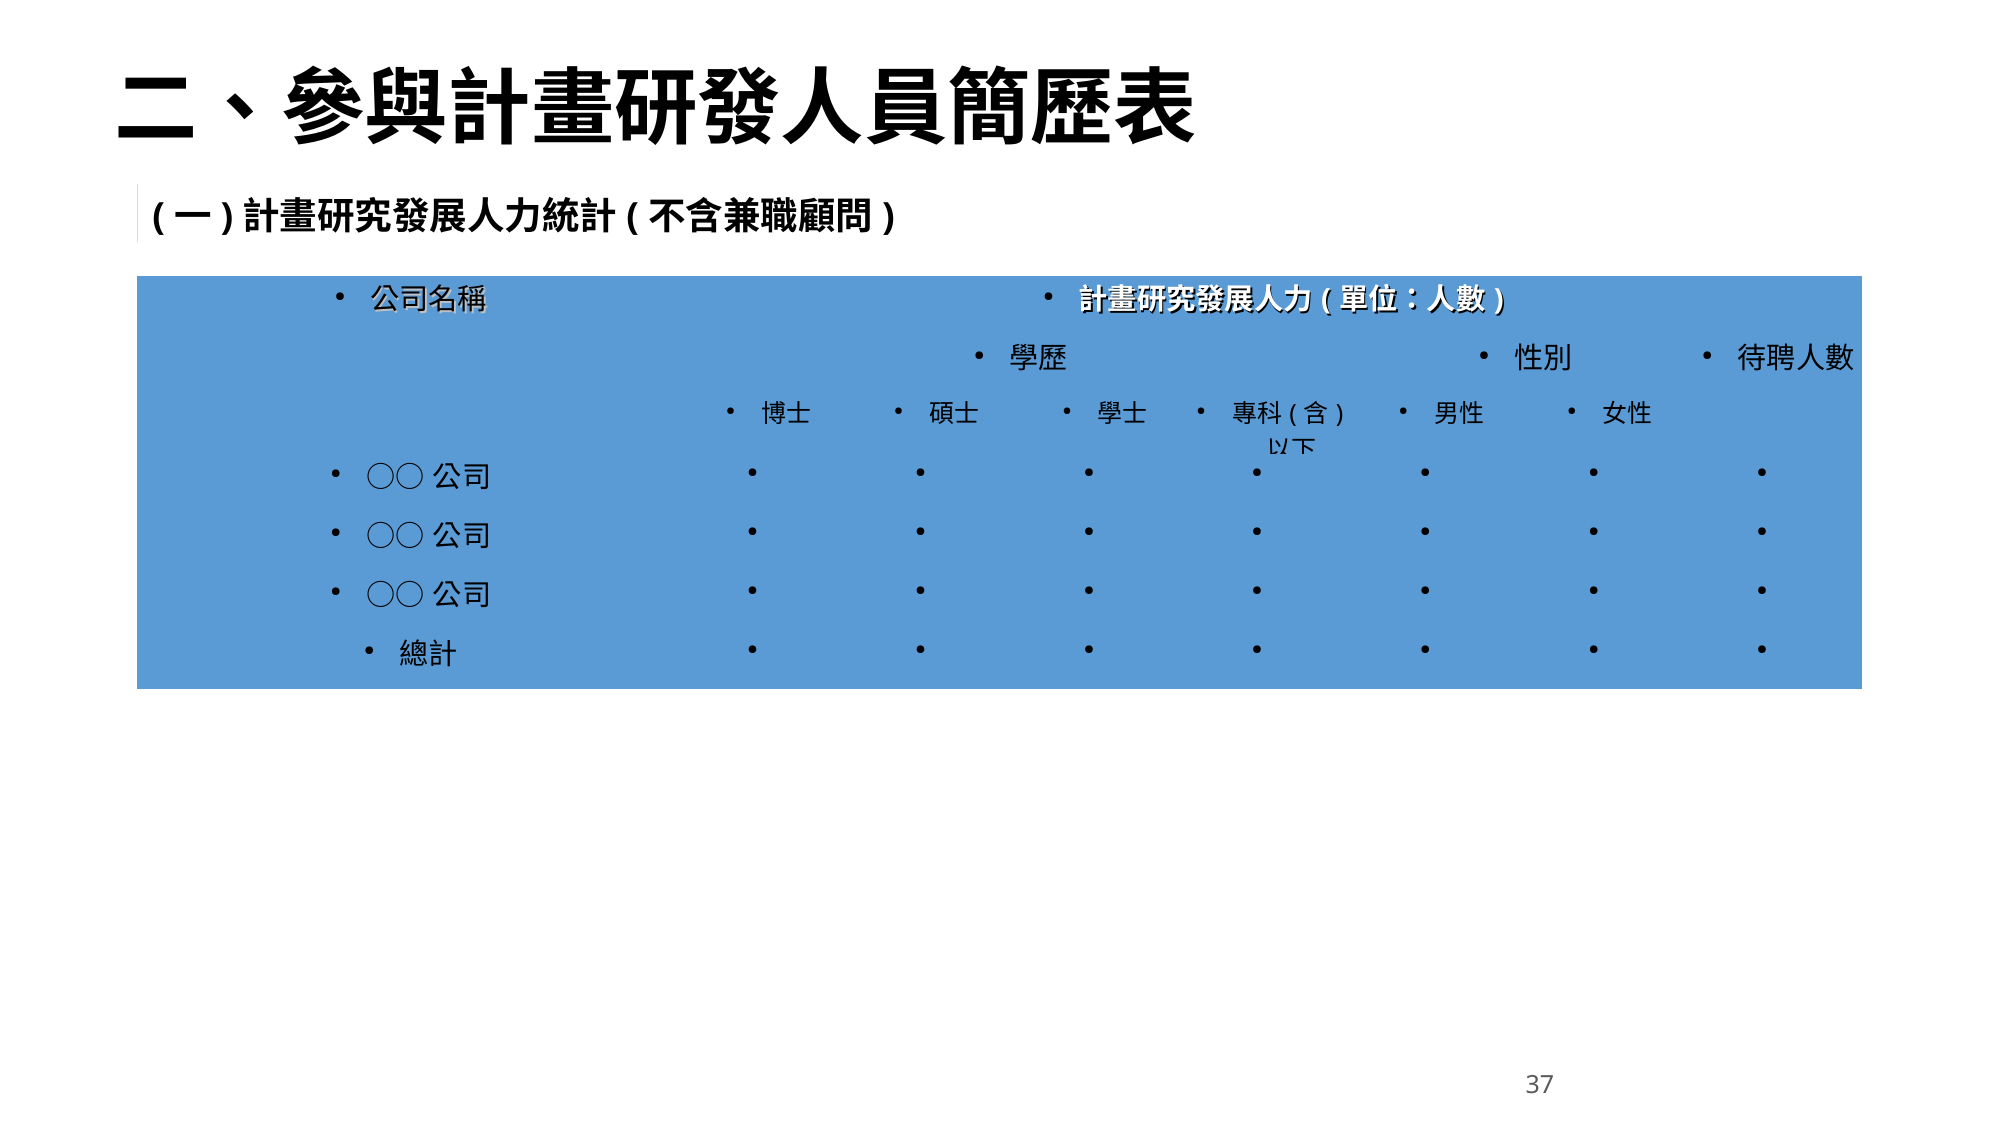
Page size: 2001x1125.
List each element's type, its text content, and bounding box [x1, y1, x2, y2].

table_cell 男性 [1358, 394, 1526, 454]
table_cell 學歷 [685, 335, 1358, 394]
table_cell 女性 [1526, 394, 1694, 454]
table_cell 學士 [1021, 394, 1189, 454]
table_cell 性別 [1358, 335, 1694, 394]
table_cell [1526, 513, 1694, 572]
table_header 公司名稱 [137, 276, 685, 454]
table_cell [853, 513, 1021, 572]
table_cell 待聘人數 [1694, 335, 1862, 454]
table_cell [685, 631, 853, 689]
table_cell [685, 572, 853, 631]
table_cell [1021, 454, 1189, 513]
table_cell 總計 [137, 631, 685, 689]
table_cell [685, 513, 853, 572]
table_cell [685, 454, 853, 513]
table_cell 碩士 [853, 394, 1021, 454]
table_cell [1694, 454, 1862, 513]
table_cell [1694, 513, 1862, 572]
table_cell ○○公司 [137, 572, 685, 631]
table_cell 博士 [685, 394, 853, 454]
table_cell [1358, 513, 1526, 572]
table_cell [853, 572, 1021, 631]
table_cell [853, 631, 1021, 689]
table_cell [1358, 454, 1526, 513]
table_cell ○○公司 [137, 454, 685, 513]
text_box 37 [1510, 1061, 1961, 1097]
table_cell [1694, 631, 1862, 689]
table_cell ○○公司 [137, 513, 685, 572]
table_cell [1526, 454, 1694, 513]
table_cell [1526, 631, 1694, 689]
table_cell [1021, 631, 1189, 689]
title 二、參與計畫研發人員簡歷表 [99, 56, 1900, 166]
table_cell [1694, 572, 1862, 631]
table_cell [1021, 572, 1189, 631]
table_cell [1526, 572, 1694, 631]
table_cell [853, 454, 1021, 513]
text_box (一)計畫研究發展人力統計(不含兼職顧問) [137, 184, 959, 245]
table_cell 專科(含)以下 [1189, 394, 1358, 454]
table_cell [1358, 572, 1526, 631]
table_cell [1189, 513, 1358, 572]
table_cell [1189, 454, 1358, 513]
table_cell [1189, 631, 1358, 689]
table_header 計畫研究發展人力(單位：人數) [685, 276, 1862, 335]
table_cell [1021, 513, 1189, 572]
table_cell [1358, 631, 1526, 689]
table_cell [1189, 572, 1358, 631]
